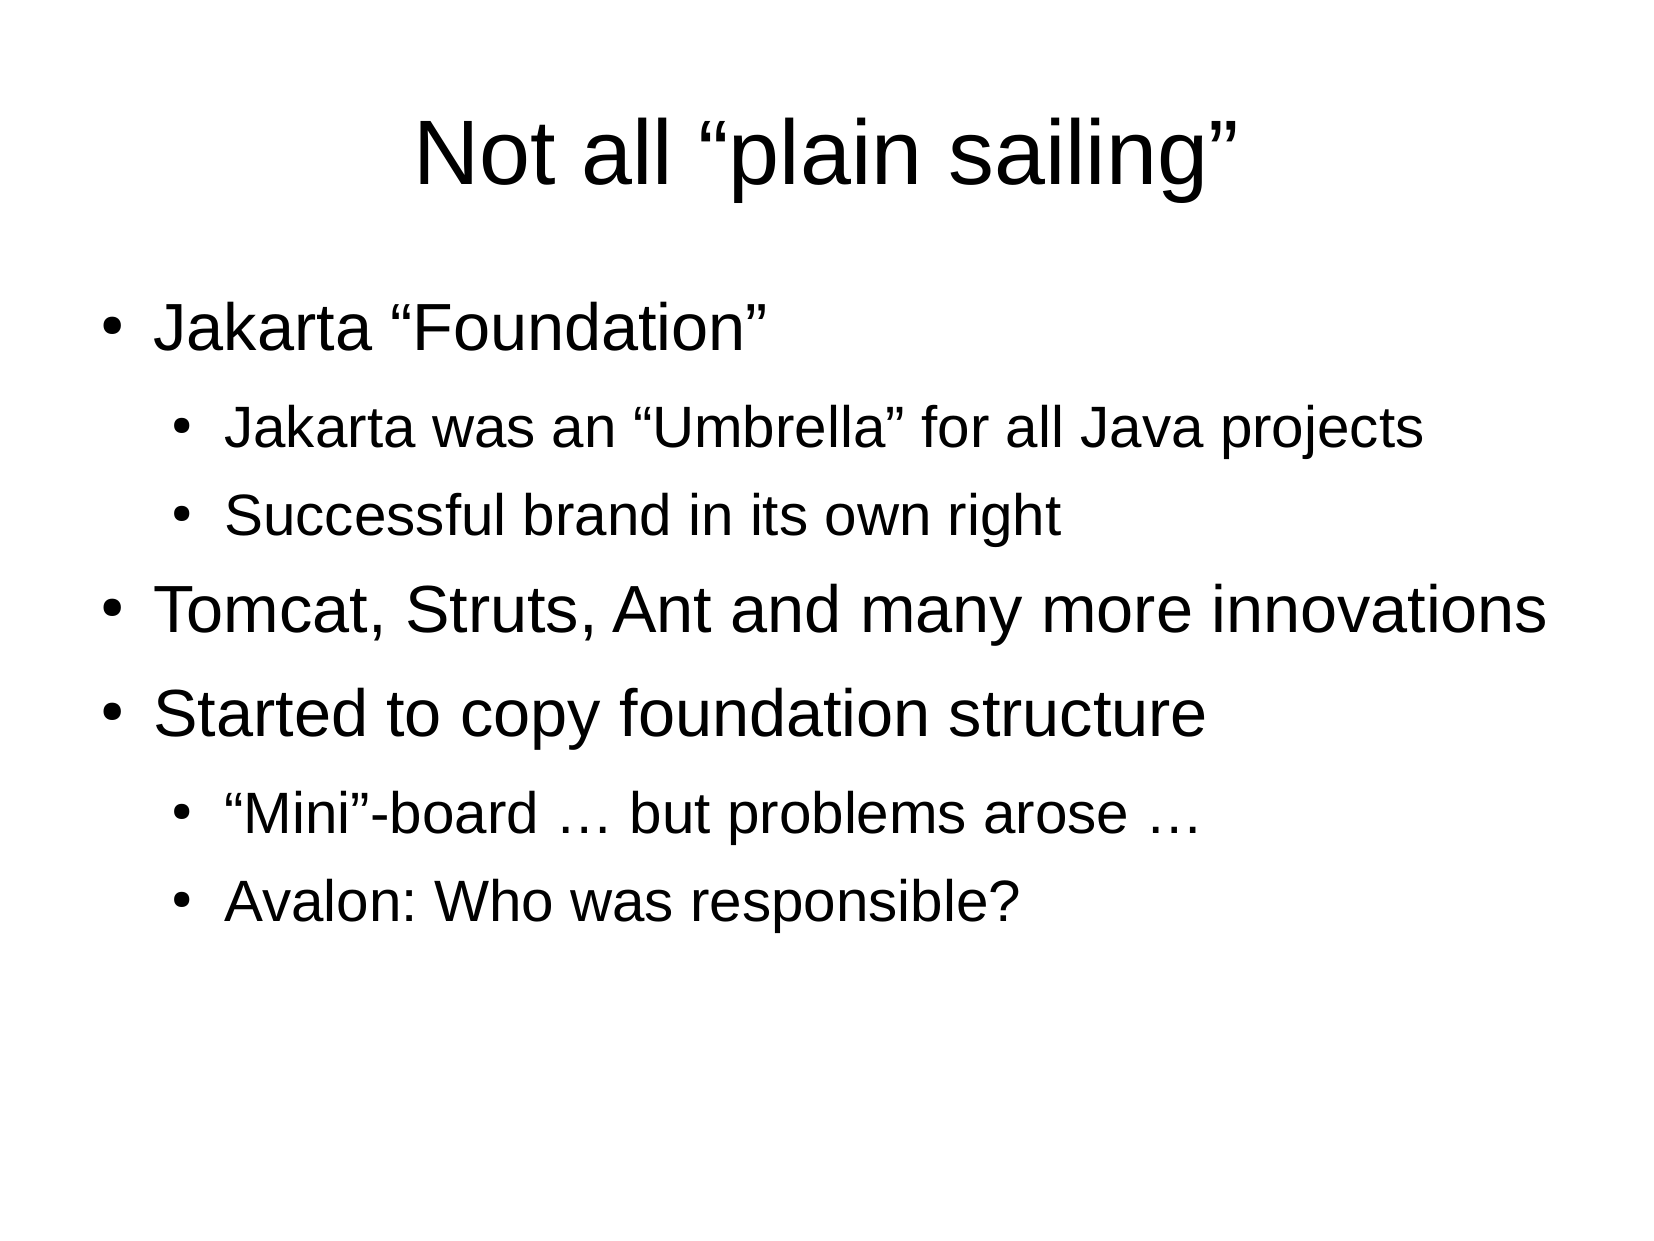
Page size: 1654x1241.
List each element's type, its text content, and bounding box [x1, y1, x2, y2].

title Not all “plain sailing” [82, 49, 1571, 257]
list Jakarta “Foundation” Jakarta was an “Umbrella” for all Java projects Successful brand in its own right Tomcat, Struts, Ant and many more innovations Started to copy foundation structure “Mini”-board … but problems arose … Avalon: Who was responsible? [82, 290, 1571, 1109]
